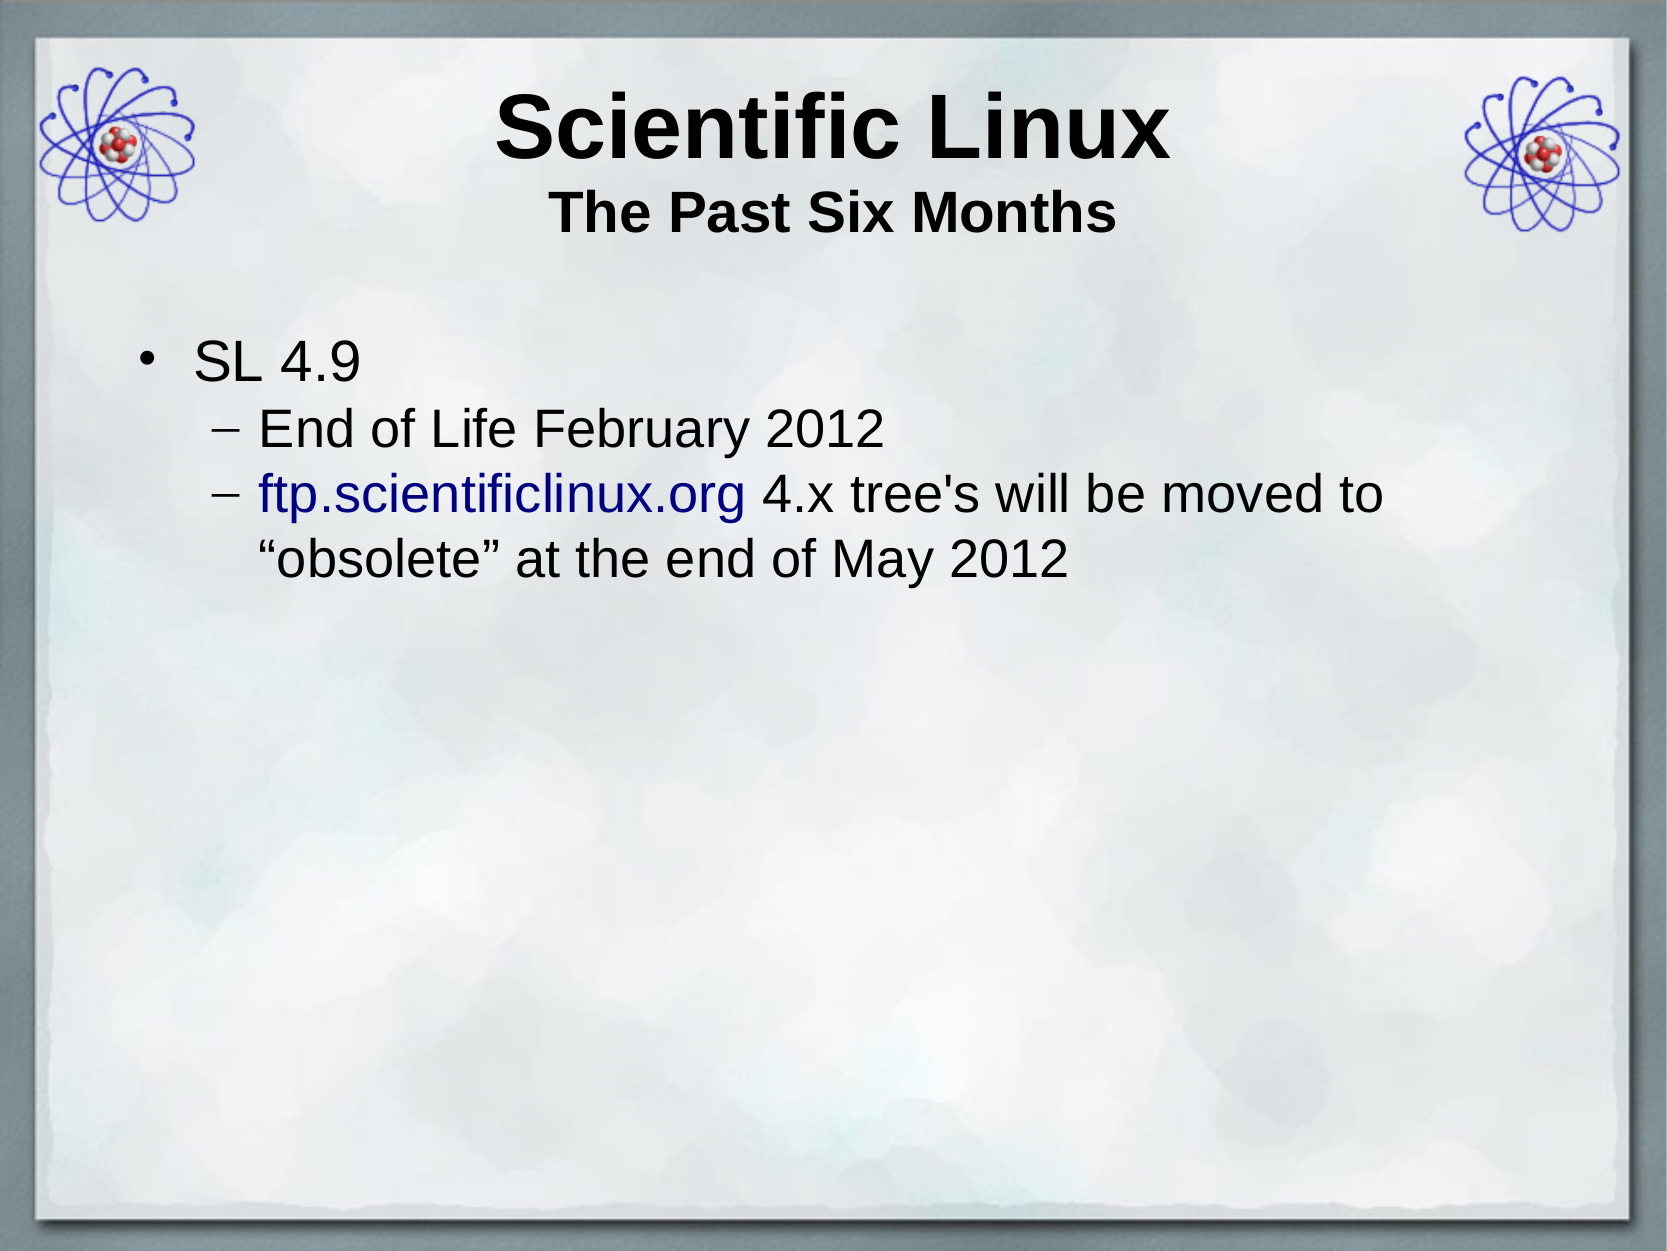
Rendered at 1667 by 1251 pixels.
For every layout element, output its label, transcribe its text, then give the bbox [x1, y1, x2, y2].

title Scientific Linux The Past Six Months [289, 75, 1378, 246]
picture [0, 0, 1667, 1251]
text_box SL 4.9 End of Life February 2012 ftp.scientificlinux.org 4.x tree's will be moved to “obsolete” at the end of May 2012 [122, 315, 1575, 938]
